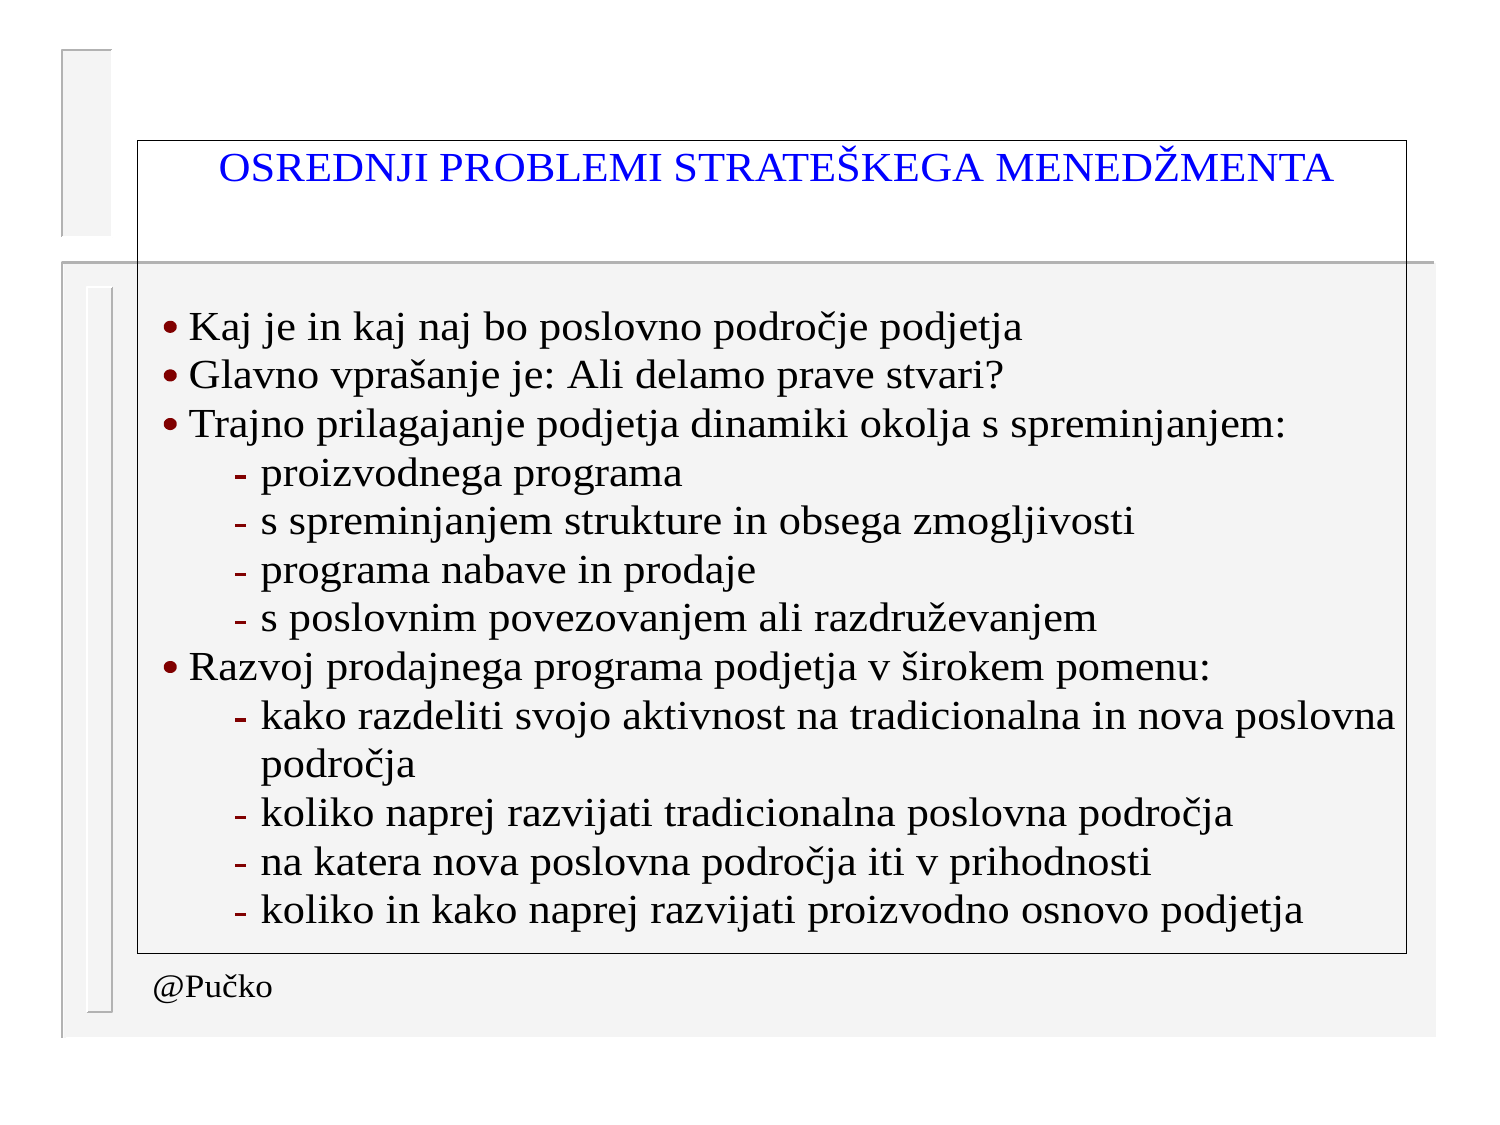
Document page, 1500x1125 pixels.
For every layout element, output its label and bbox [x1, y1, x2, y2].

picture [64, 137, 1500, 1024]
